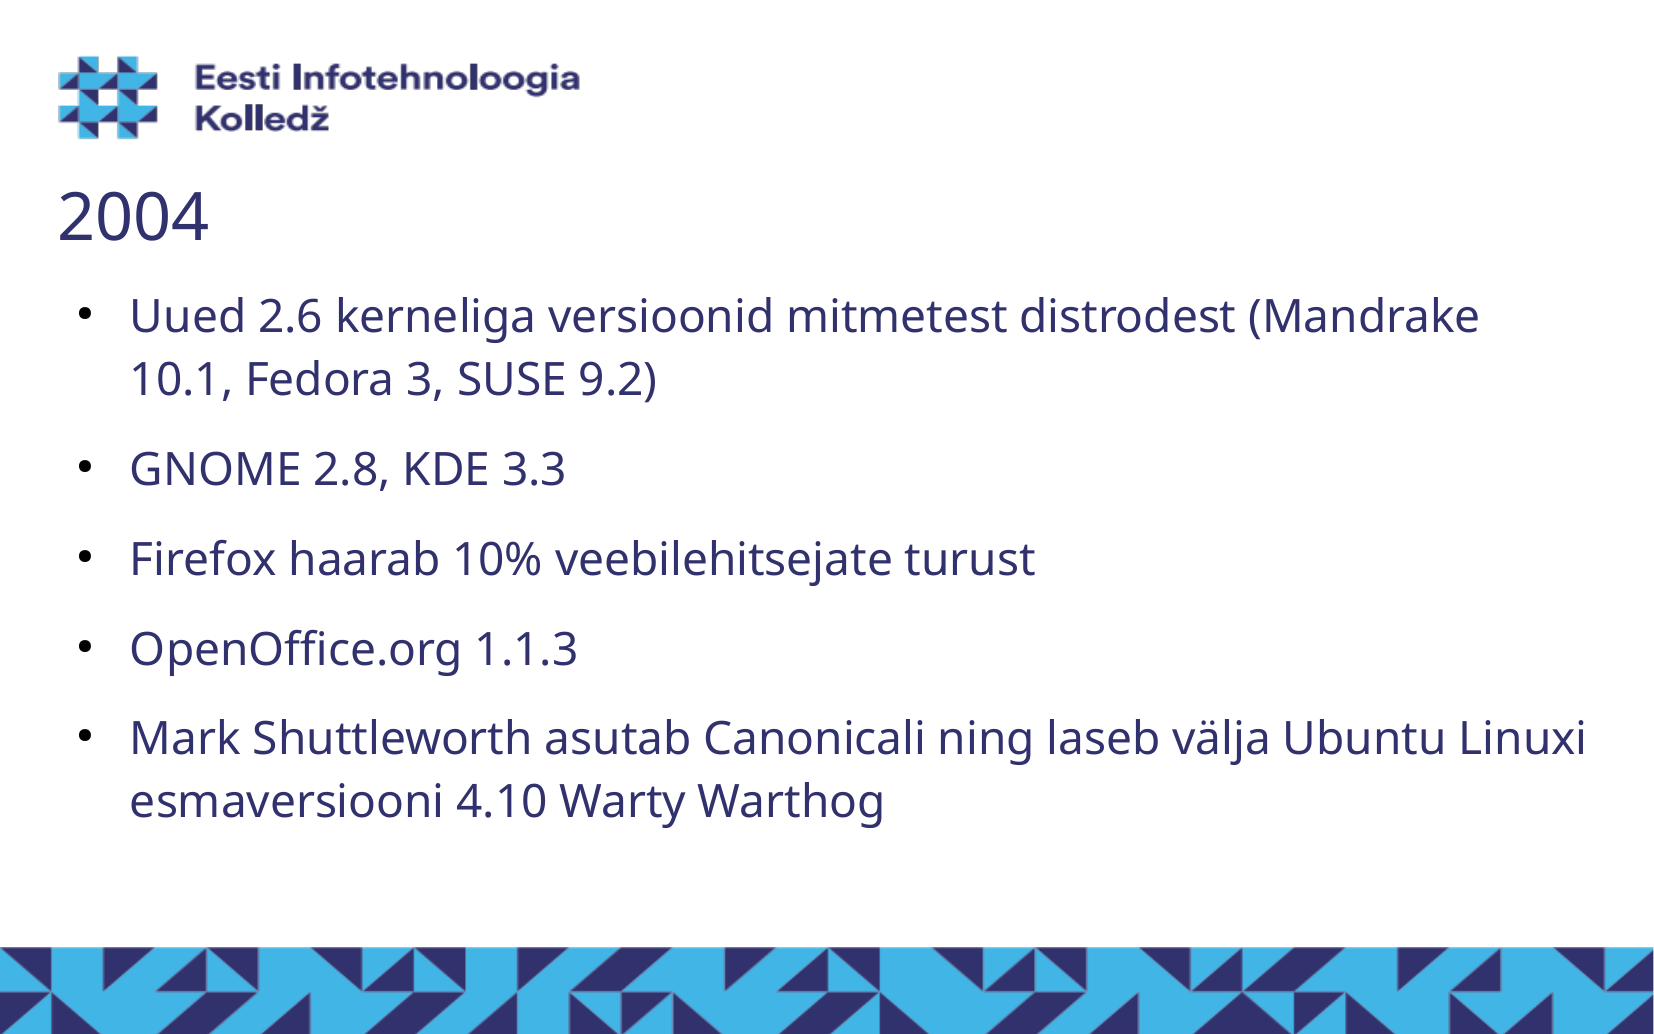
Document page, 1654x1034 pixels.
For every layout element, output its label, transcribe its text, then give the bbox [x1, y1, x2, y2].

title 2004 [57, 145, 1524, 284]
list Uued 2.6 kerneliga versioonid mitmetest distrodest (Mandrake 10.1, Fedora 3, SUSE 9.2) GNOME 2.8, KDE 3.3 Firefox haarab 10% veebilehitsejate turust OpenOffice.org 1.1.3 Mark Shuttleworth asutab Canonicali ning laseb välja Ubuntu Linuxi esmaversiooni 4.10 Warty Warthog [59, 283, 1595, 936]
